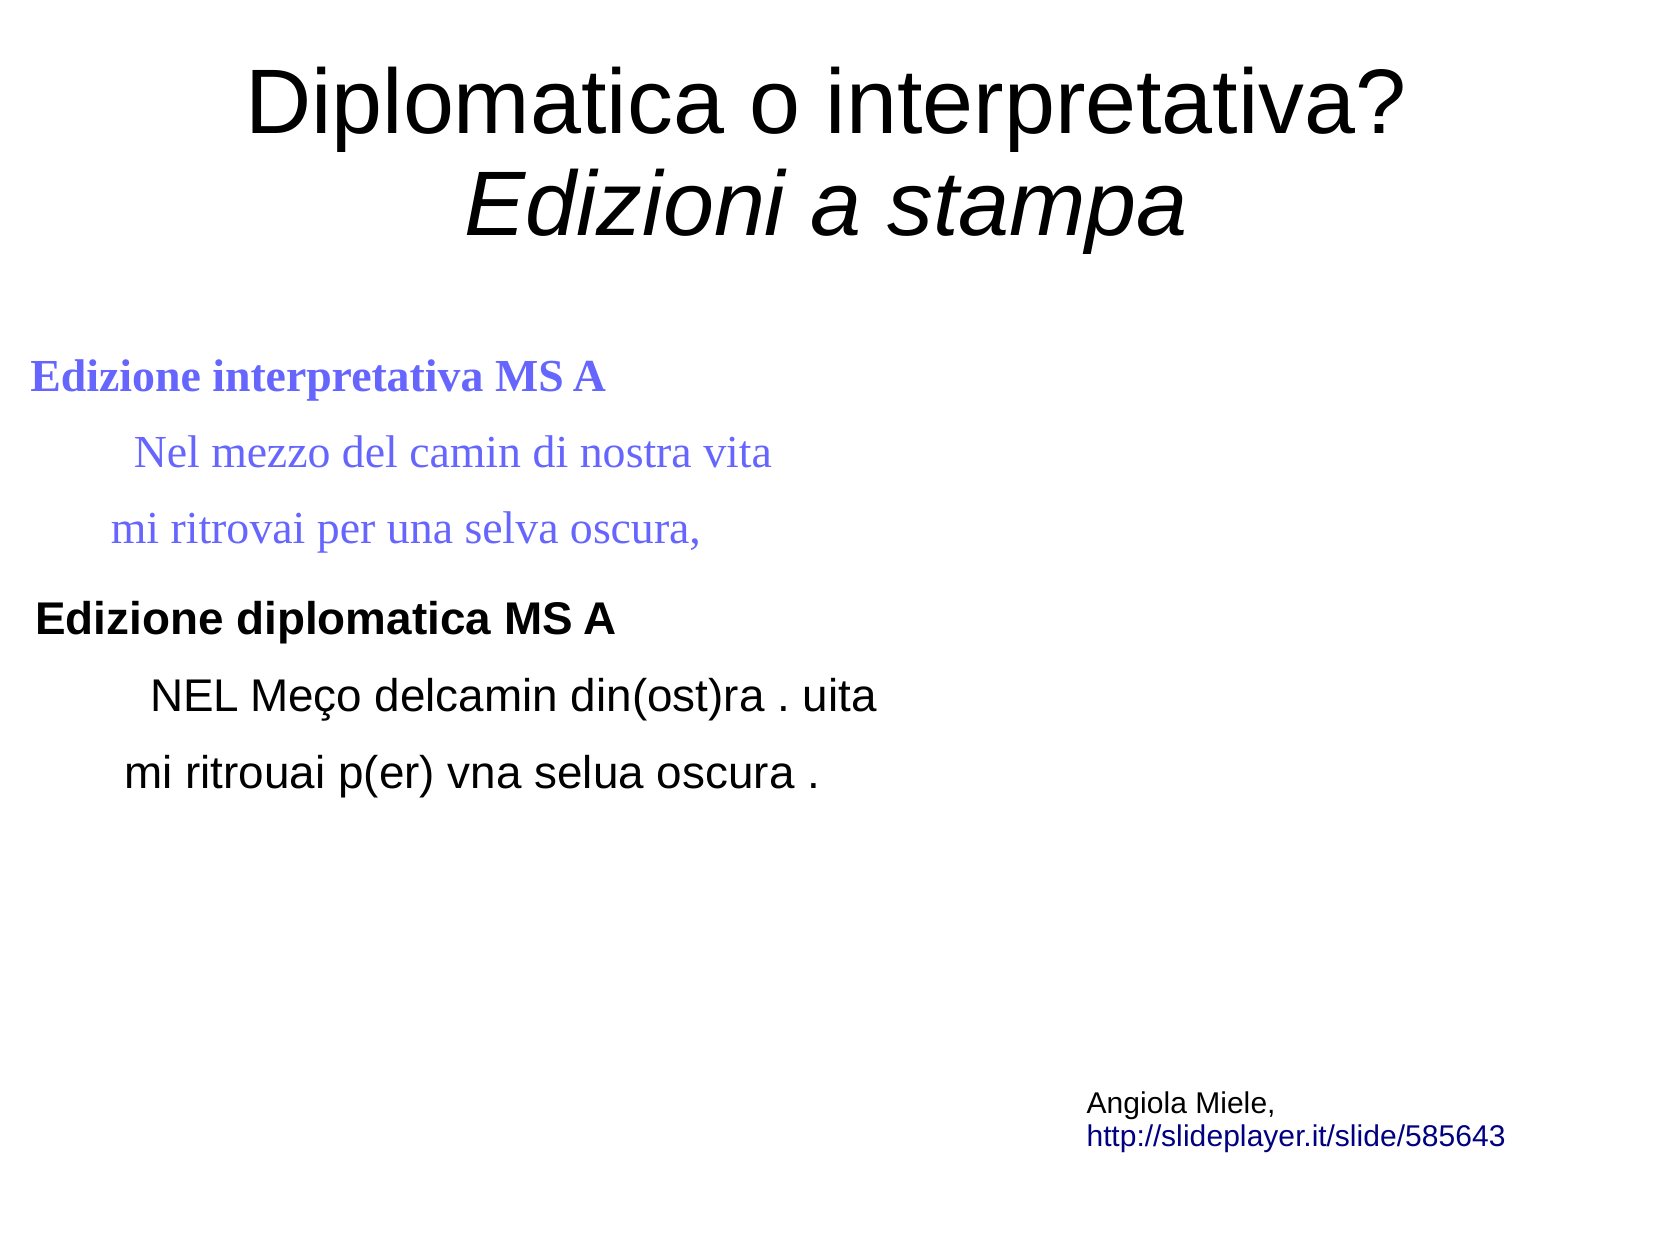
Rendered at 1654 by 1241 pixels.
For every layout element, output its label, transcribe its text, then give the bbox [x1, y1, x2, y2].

list Angiola Miele, http://slideplayer.it/slide/585643 [1086, 1085, 1512, 1176]
list Edizione diplomatica MS A NEL Meço delcamin din(ost)ra . uita mi ritrouai p(er) vna selua oscura . [35, 567, 922, 827]
title Diplomatica o interpretativa? Edizioni a stampa [82, 49, 1571, 257]
list Edizione interpretativa MS A Nel mezzo del camin di nostra vita mi ritrovai per una selva oscura, [30, 325, 886, 591]
